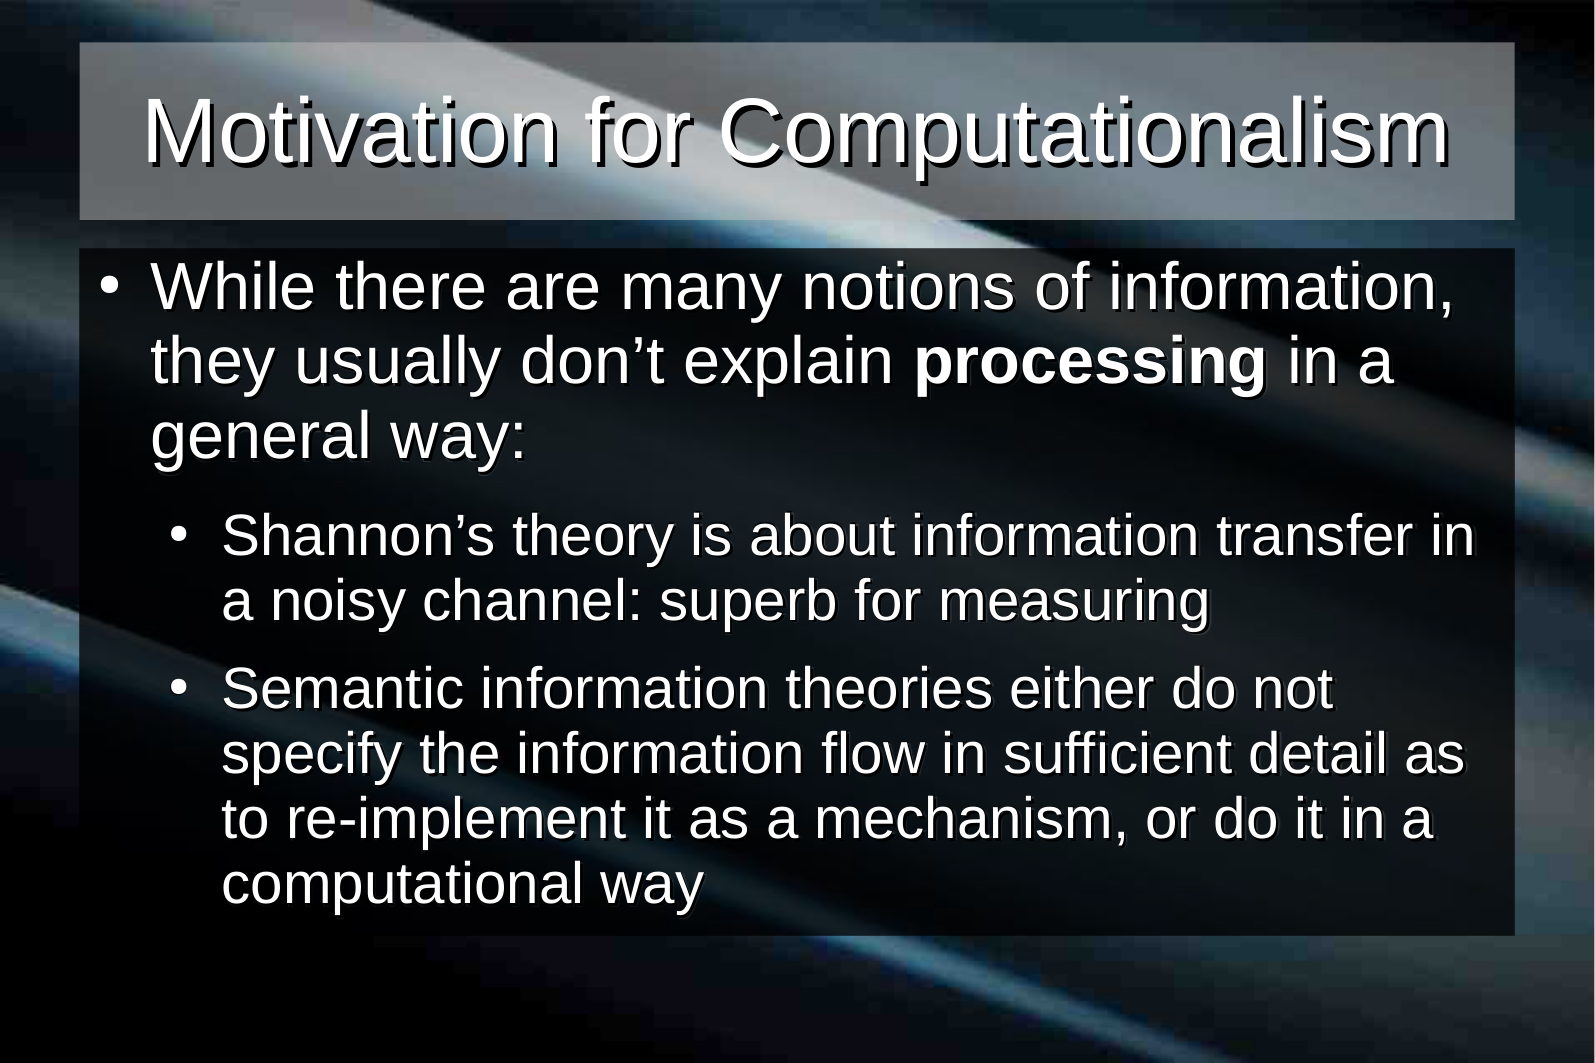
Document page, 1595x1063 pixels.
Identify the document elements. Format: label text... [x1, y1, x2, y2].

list While there are many notions of information, they usually don’t explain processing in a general way: Shannon’s theory is about information transfer in a noisy channel: superb for measuring Semantic information theories either do not specify the information flow in sufficient detail as to re-implement it as a mechanism, or do it in a computational way [79, 248, 1515, 936]
picture [0, 0, 1595, 1063]
title Motivation for Computationalism [79, 42, 1515, 220]
